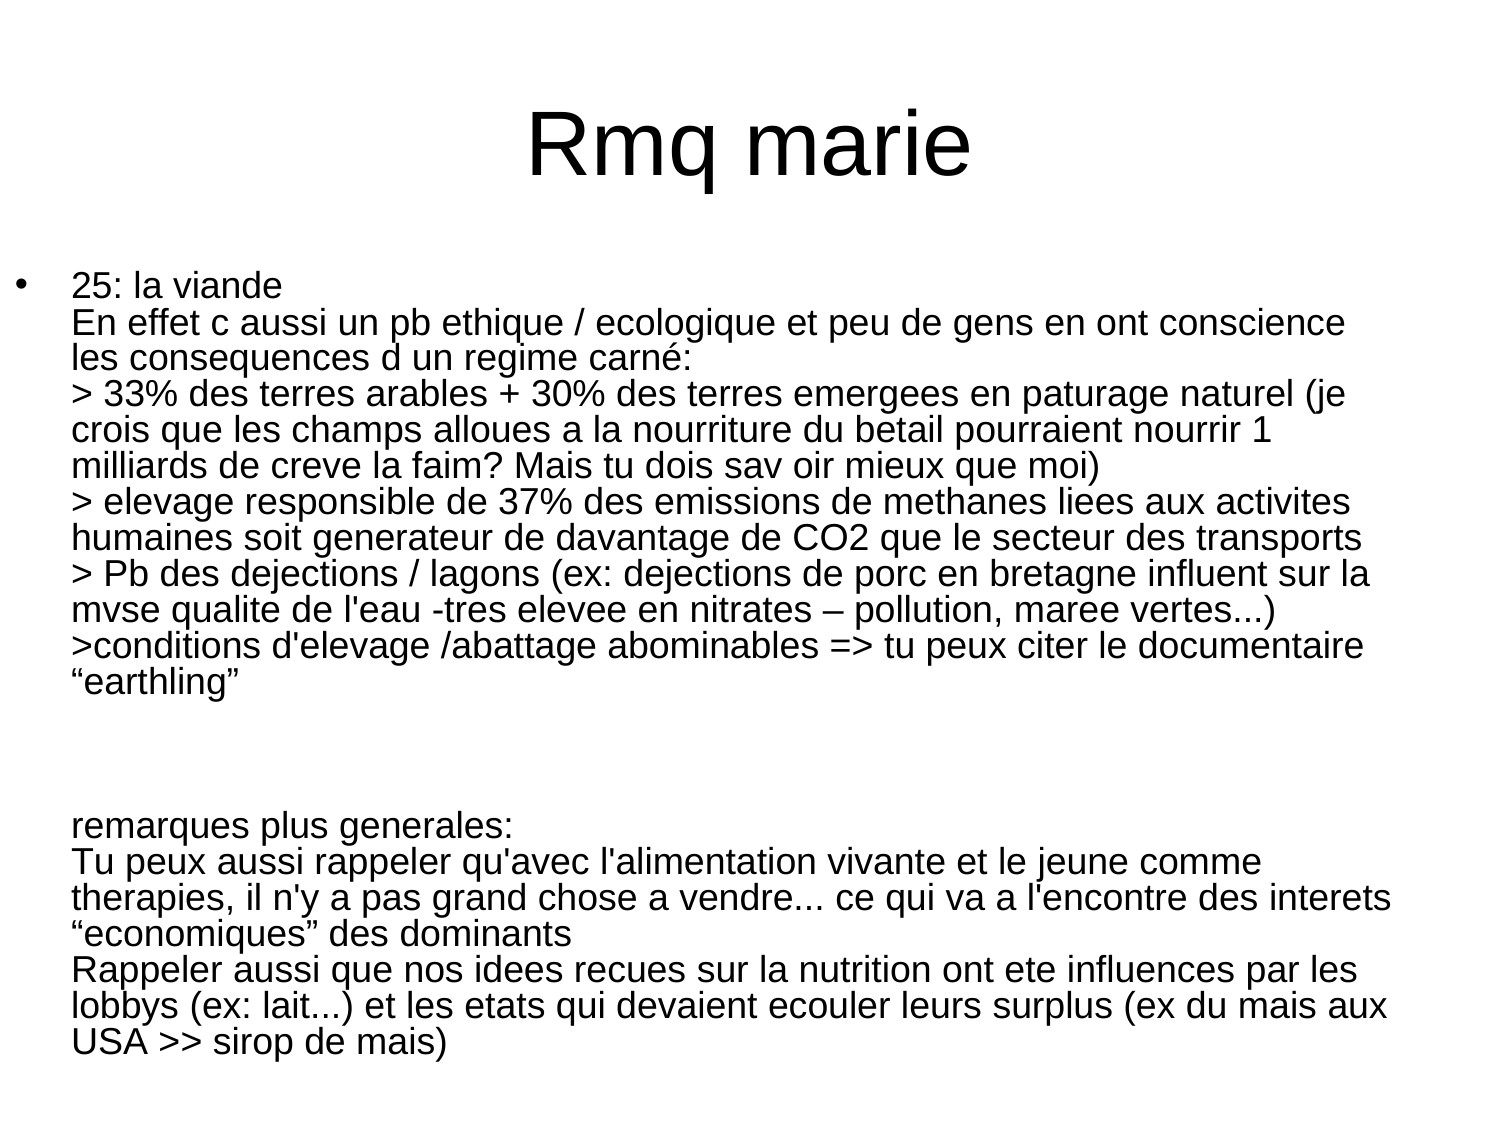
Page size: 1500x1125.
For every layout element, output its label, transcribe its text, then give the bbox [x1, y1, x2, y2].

list 25: la viande En effet c aussi un pb ethique / ecologique et peu de gens en ont conscience les consequences d un regime carné: > 33% des terres arables + 30% des terres emergees en paturage naturel (je crois que les champs alloues a la nourriture du betail pourraient nourrir 1 milliards de creve la faim? Mais tu dois sav oir mieux que moi) > elevage responsible de 37% des emissions de methanes liees aux activites humaines soit generateur de davantage de CO2 que le secteur des transports > Pb des dejections / lagons (ex: dejections de porc en bretagne influent sur la mvse qualite de l'eau -tres elevee en nitrates – pollution, maree vertes...) >conditions d'elevage /abattage abominables => tu peux citer le documentaire “earthling” remarques plus generales: Tu peux aussi rappeler qu'avec l'alimentation vivante et le jeune comme therapies, il n'y a pas grand chose a vendre... ce qui va a l'encontre des interets “economiques” des dominants Rappeler aussi que nos idees recues sur la nutrition ont ete influences par les lobbys (ex: lait...) et les etats qui devaient ecouler leurs surplus (ex du mais aux USA >> sirop de mais) [0, 262, 1426, 1125]
title Rmq marie [75, 45, 1426, 233]
